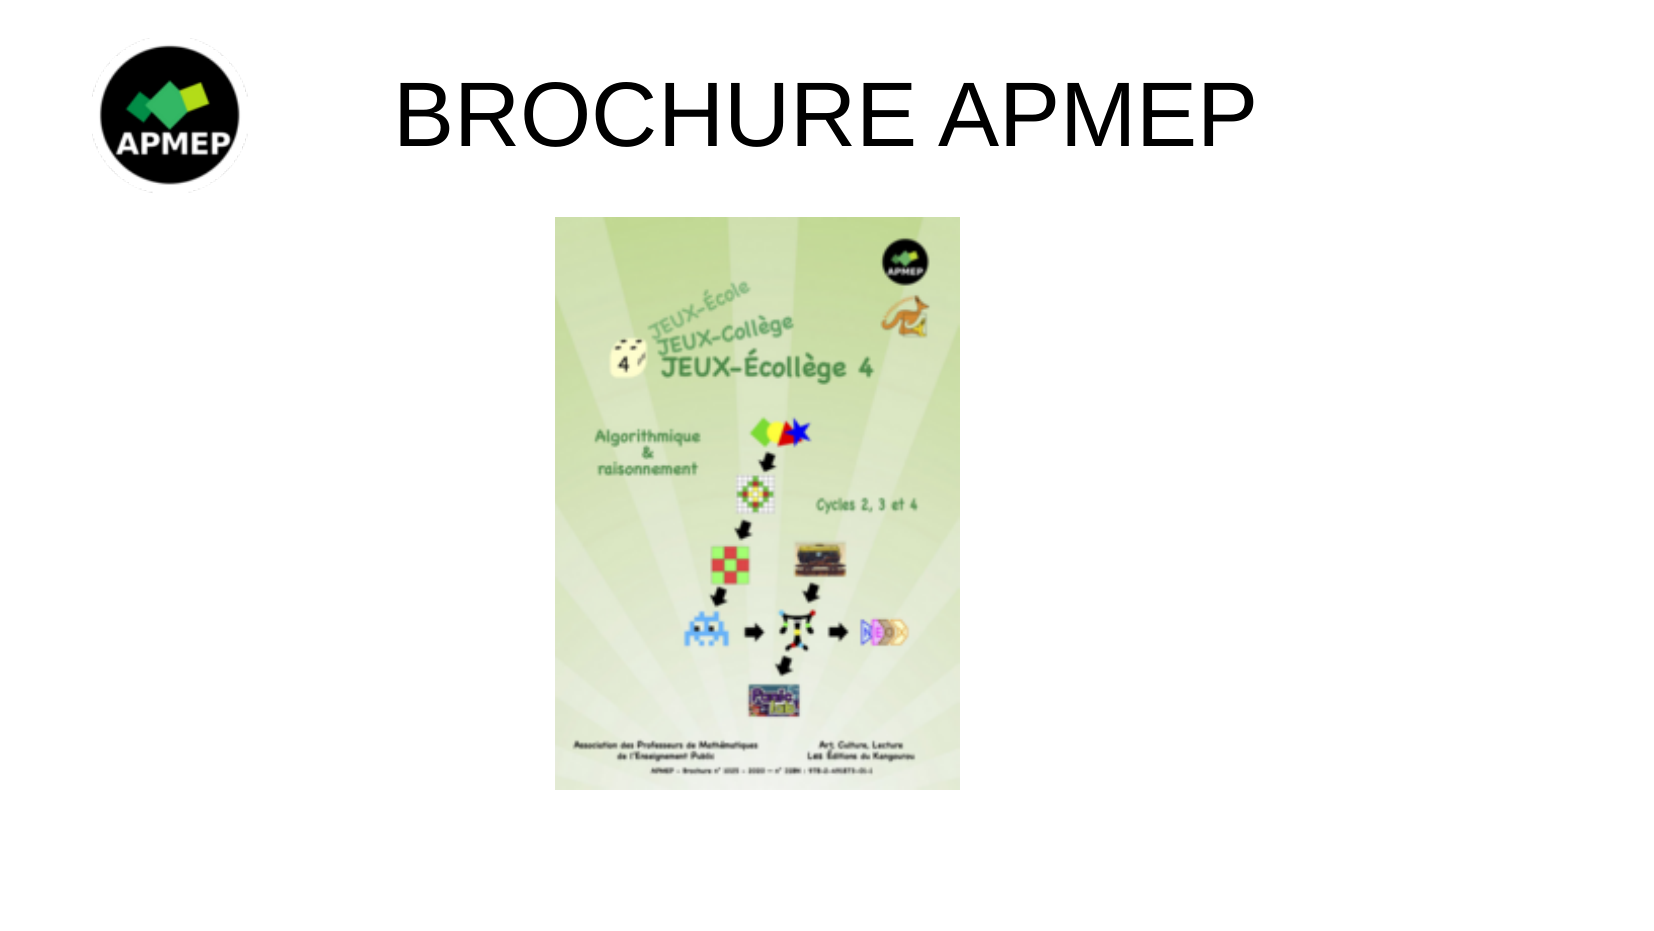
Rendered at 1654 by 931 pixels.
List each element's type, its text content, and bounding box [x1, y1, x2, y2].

picture [555, 217, 960, 790]
picture [91, 37, 249, 194]
title BROCHURE APMEP [82, 37, 91, 193]
title BROCHURE APMEP [249, 37, 1571, 193]
